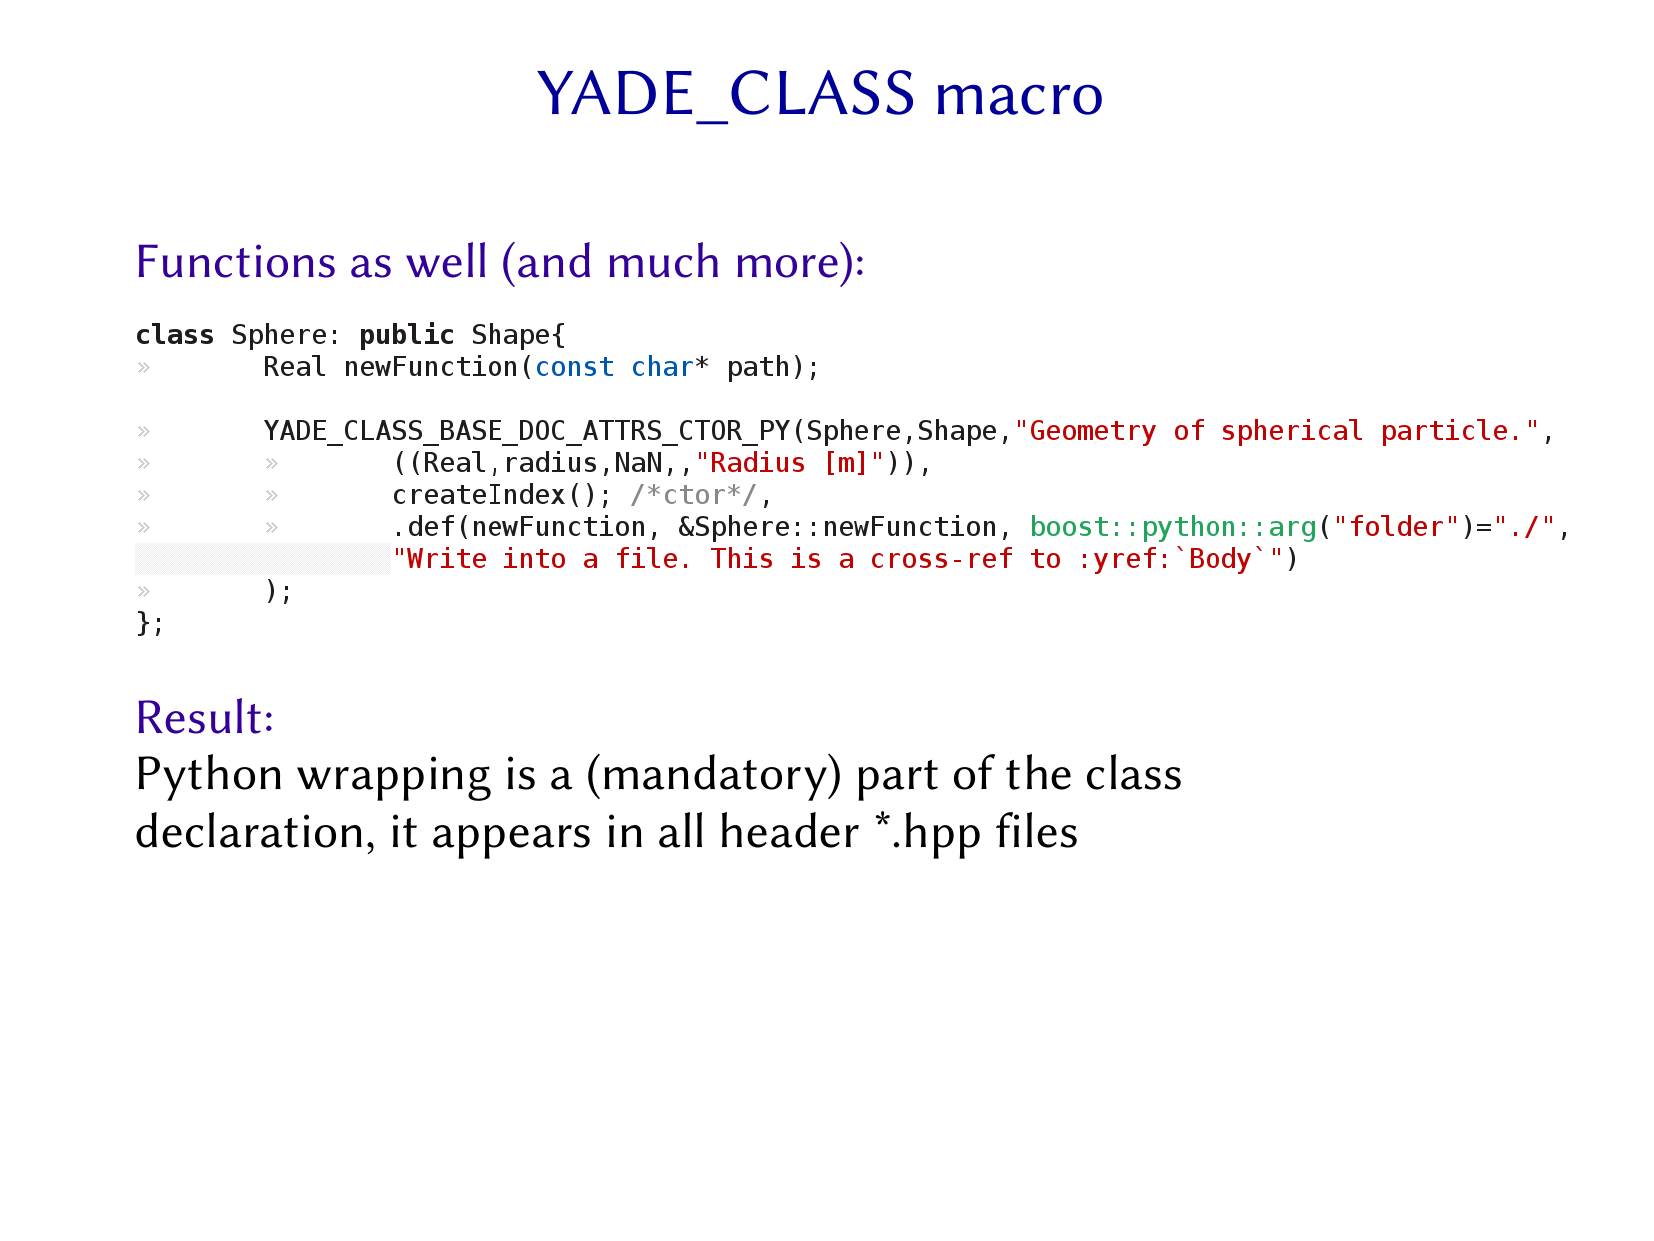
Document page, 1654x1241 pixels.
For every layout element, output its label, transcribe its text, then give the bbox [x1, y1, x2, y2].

title YADE_CLASS macro [76, 19, 1565, 166]
picture [135, 314, 1576, 660]
text_box Functions as well (and much more): Result: Python wrapping is a (mandatory) part of the class declaration, it appears in all header *.hpp files [120, 225, 1381, 928]
